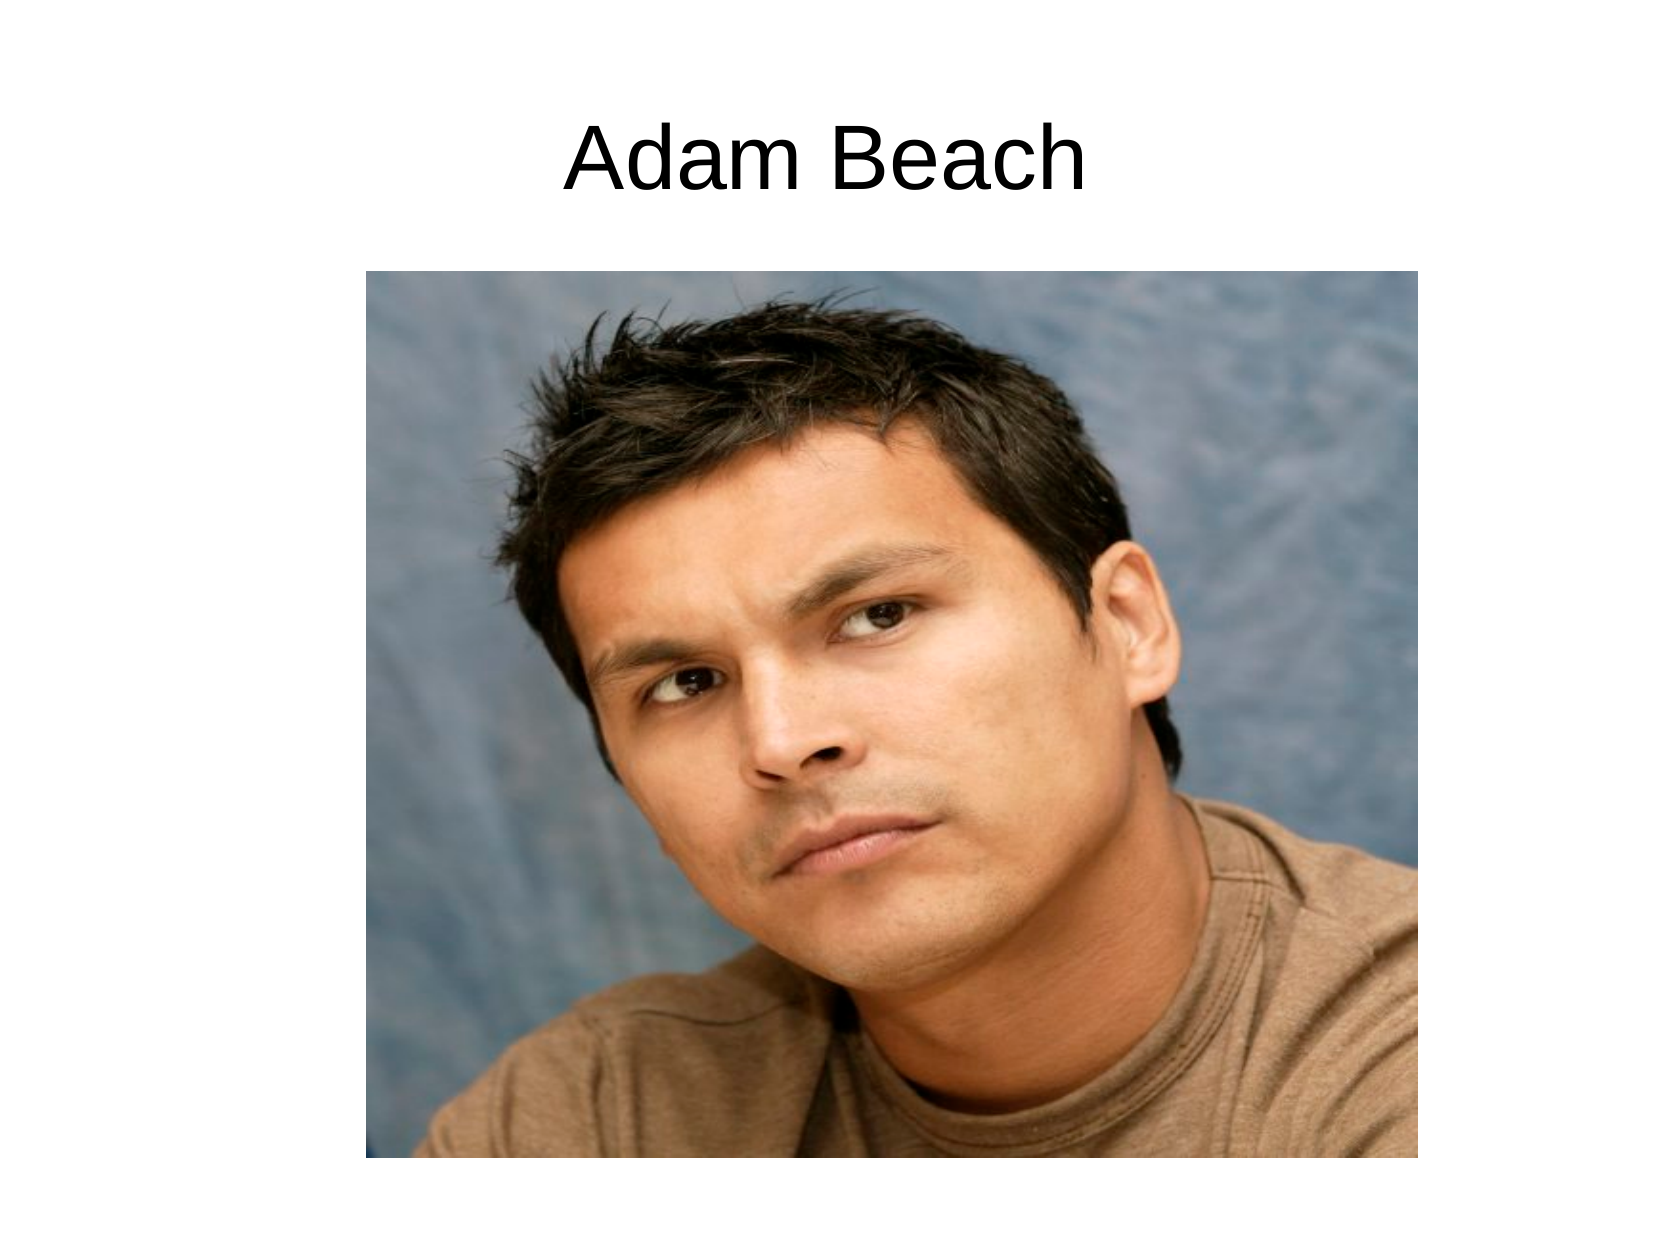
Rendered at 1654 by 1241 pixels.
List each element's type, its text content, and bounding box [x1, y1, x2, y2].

picture [366, 271, 1418, 1158]
title Adam Beach [82, 49, 1571, 257]
